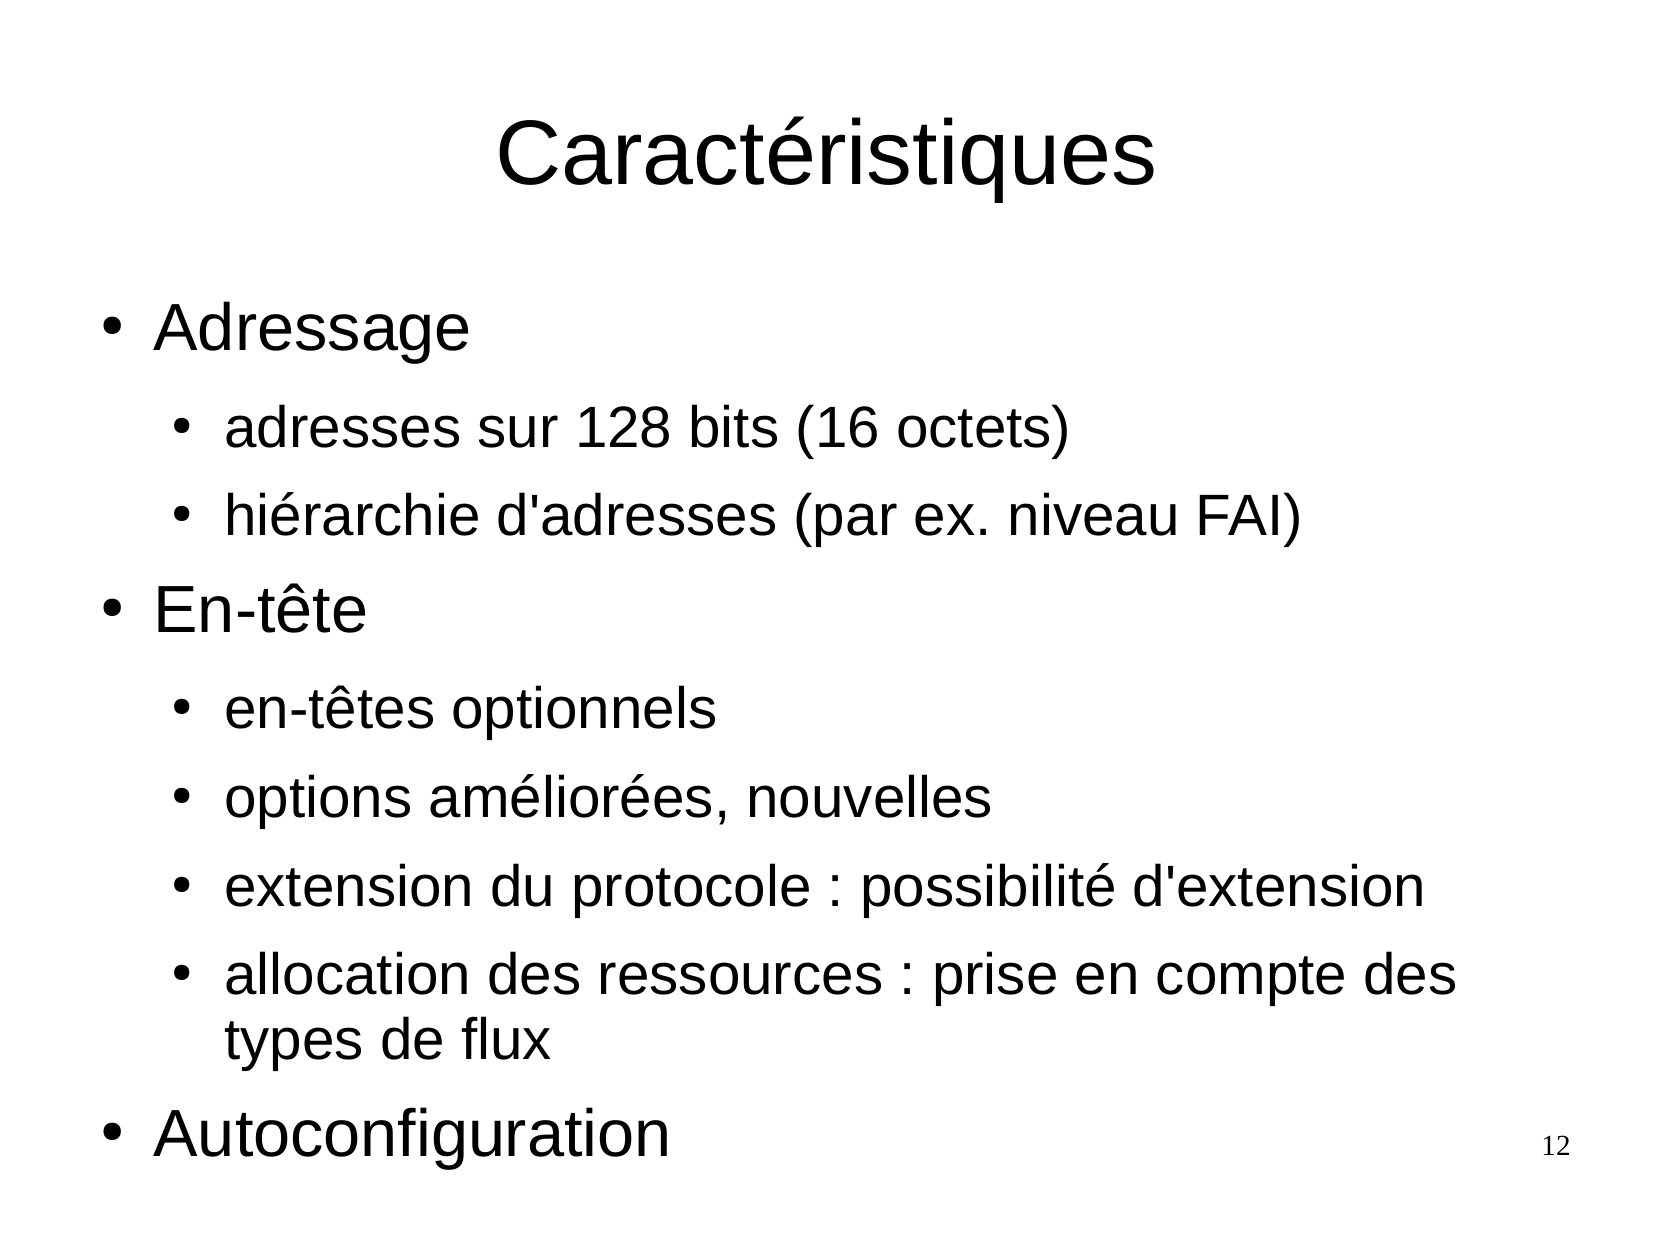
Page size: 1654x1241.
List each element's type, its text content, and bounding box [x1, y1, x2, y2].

title Caractéristiques [82, 49, 1571, 257]
list Adressage adresses sur 128 bits (16 octets) hiérarchie d'adresses (par ex. niveau FAI) En-tête en-têtes optionnels options améliorées, nouvelles extension du protocole : possibilité d'extension allocation des ressources : prise en compte des types de flux Autoconfiguration [82, 290, 1571, 1171]
